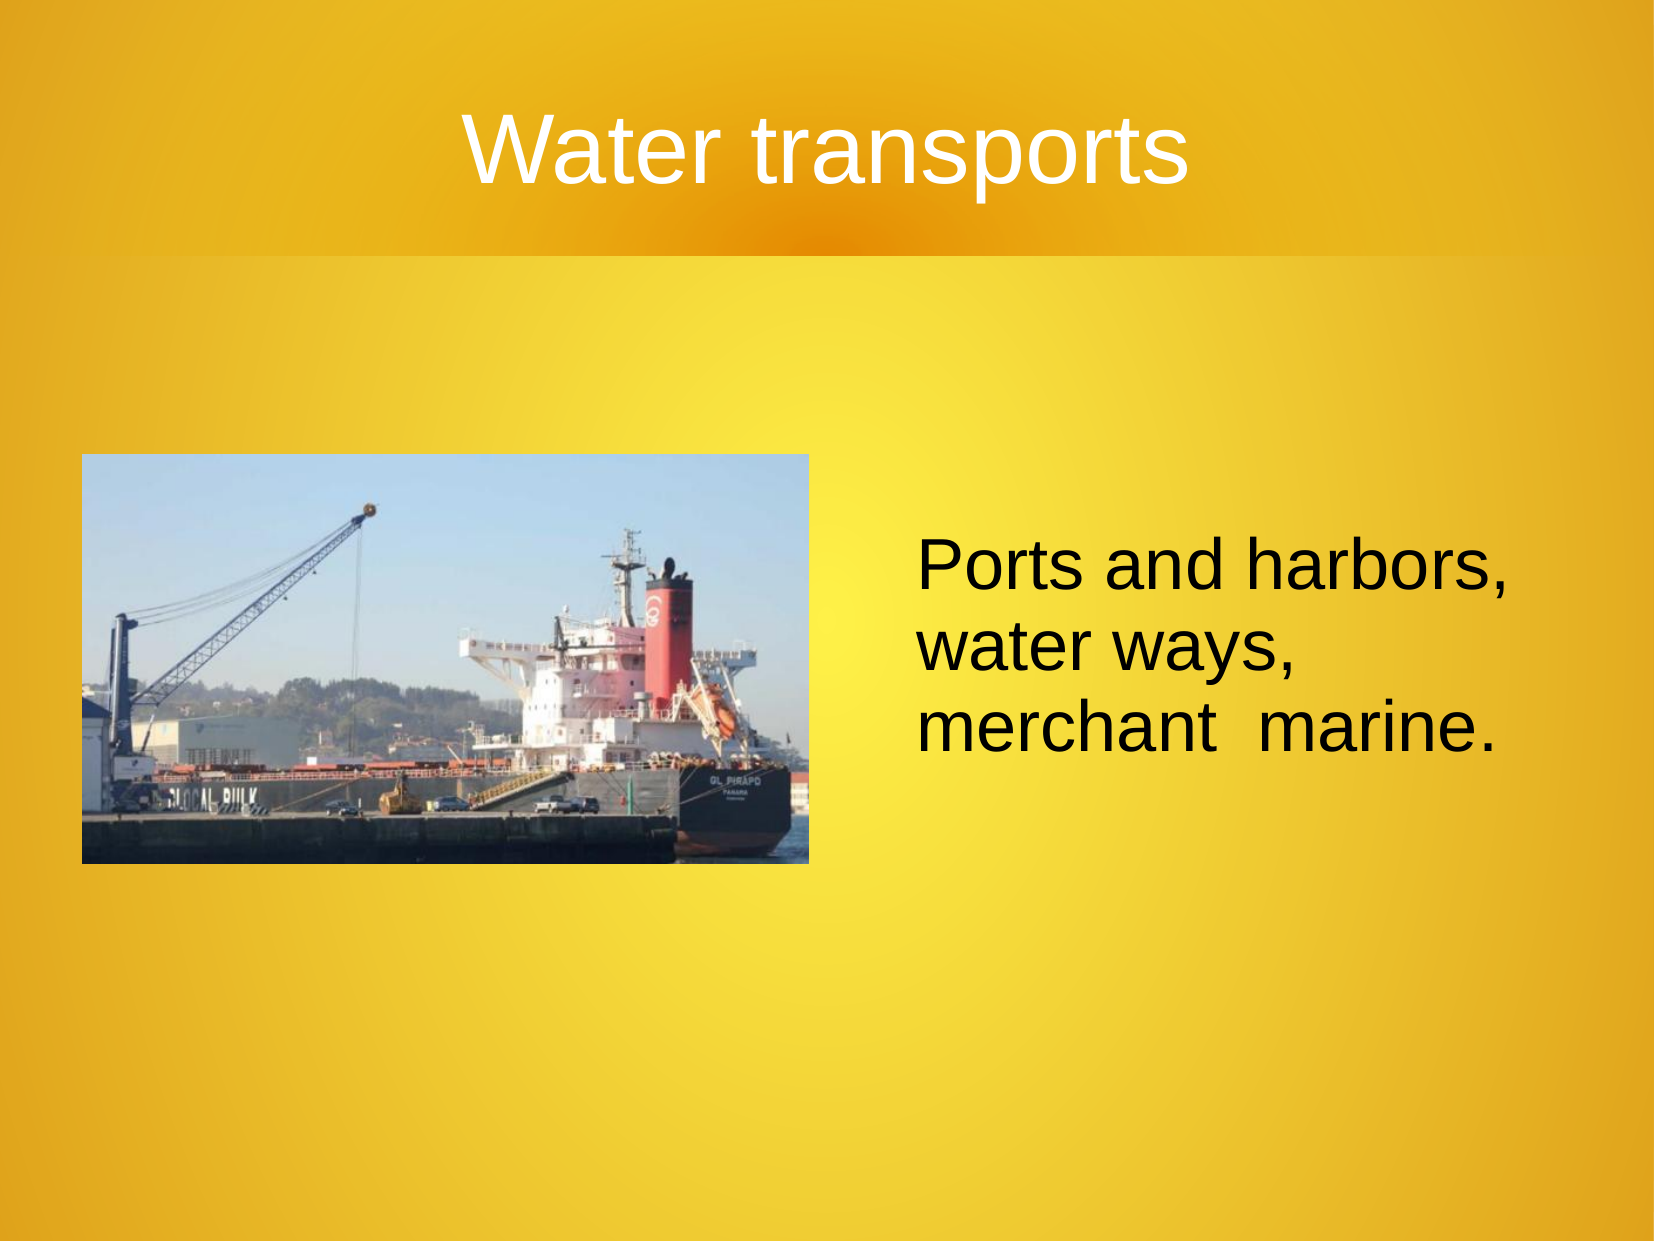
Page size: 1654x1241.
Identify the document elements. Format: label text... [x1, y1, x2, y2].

title Water transports [82, 47, 1571, 252]
picture [82, 454, 809, 864]
list Ports and harbors, water ways, merchant marine. [845, 299, 1572, 1019]
